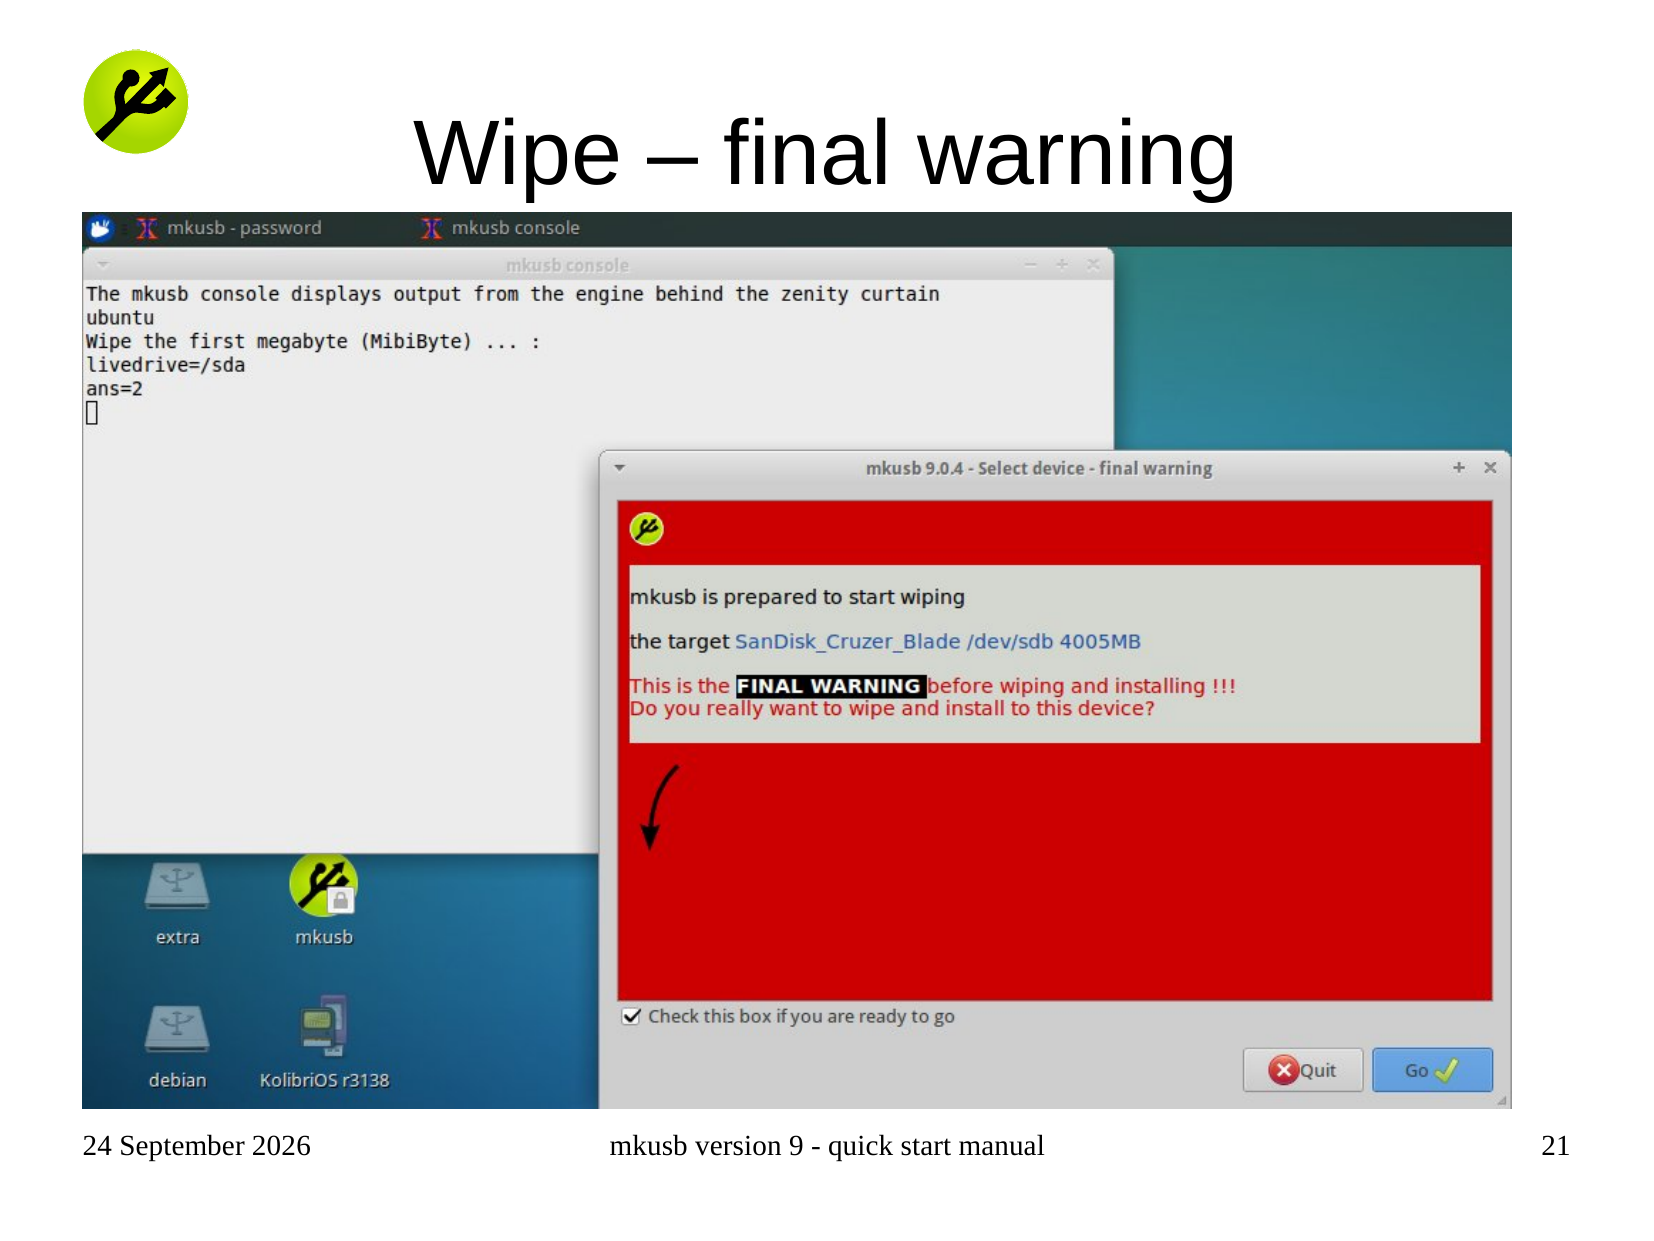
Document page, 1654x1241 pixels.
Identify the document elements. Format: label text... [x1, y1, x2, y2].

picture [82, 212, 1512, 1109]
title Wipe – final warning [82, 49, 1571, 257]
